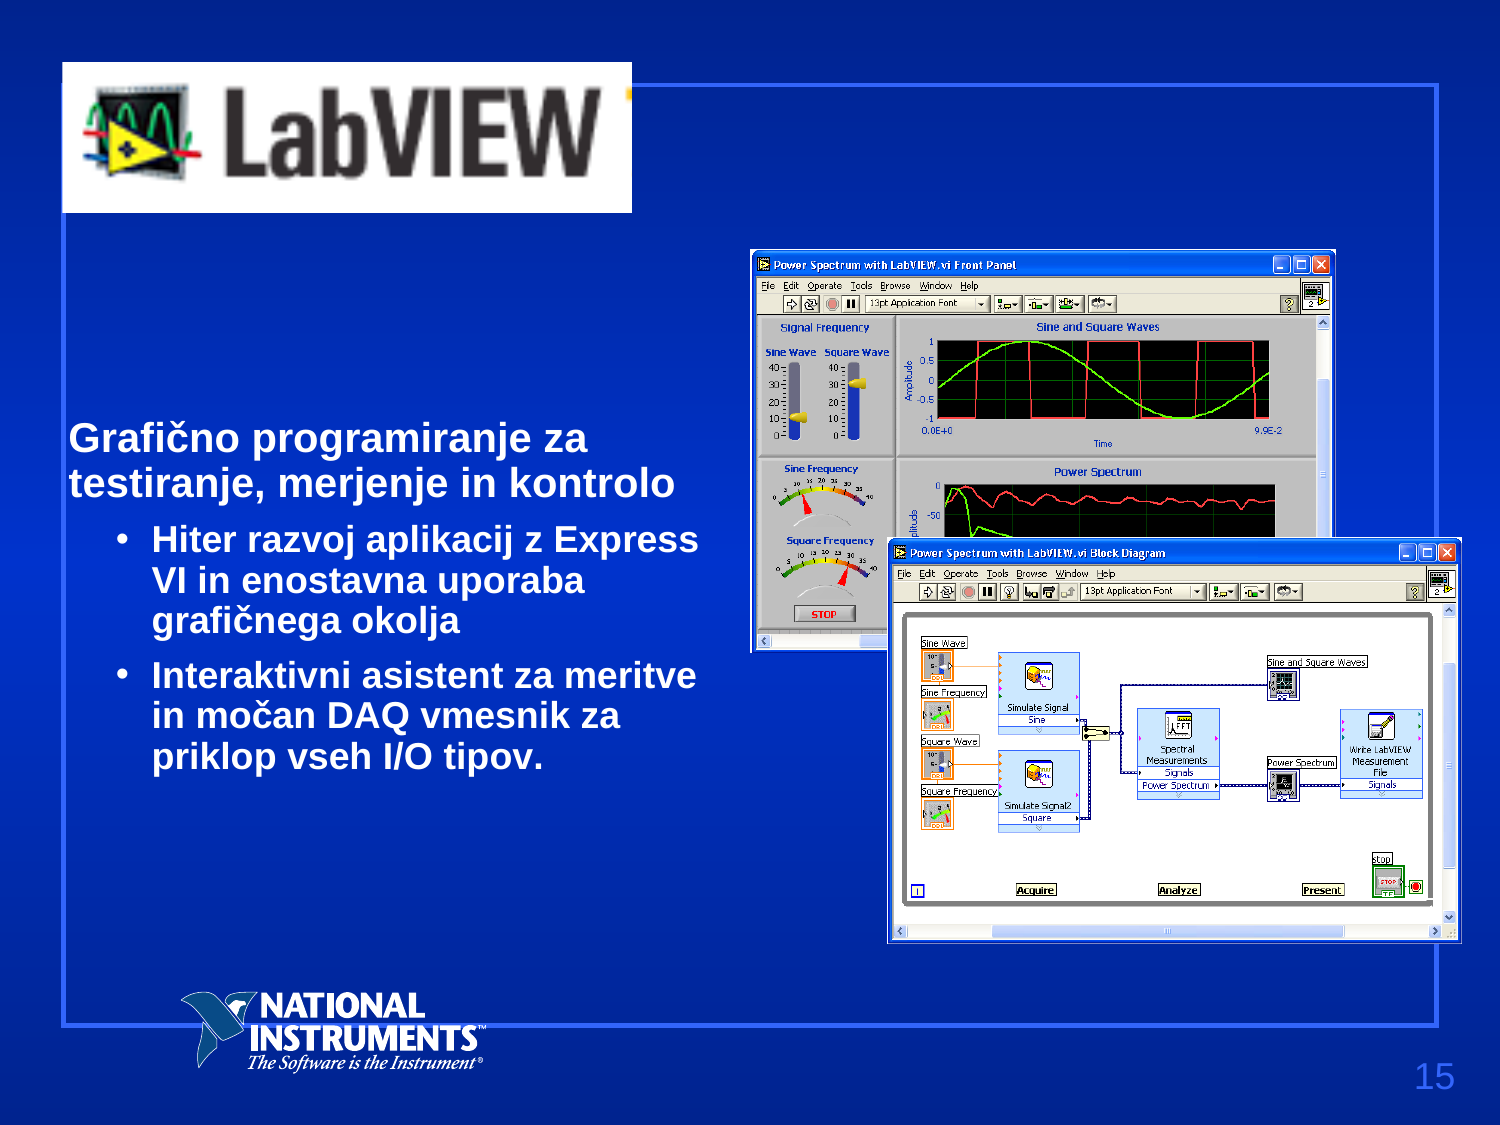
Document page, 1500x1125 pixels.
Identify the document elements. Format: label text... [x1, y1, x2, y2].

picture [750, 249, 1462, 944]
picture [62, 54, 632, 213]
list Grafično programiranje za testiranje, merjenje in kontrolo Hiter razvoj aplikacij z Express VI in enostavna uporaba grafičnega okolja Interaktivni asistent za meritve in močan DAQ vmesnik za priklop vseh I/O tipov. [53, 408, 729, 1125]
